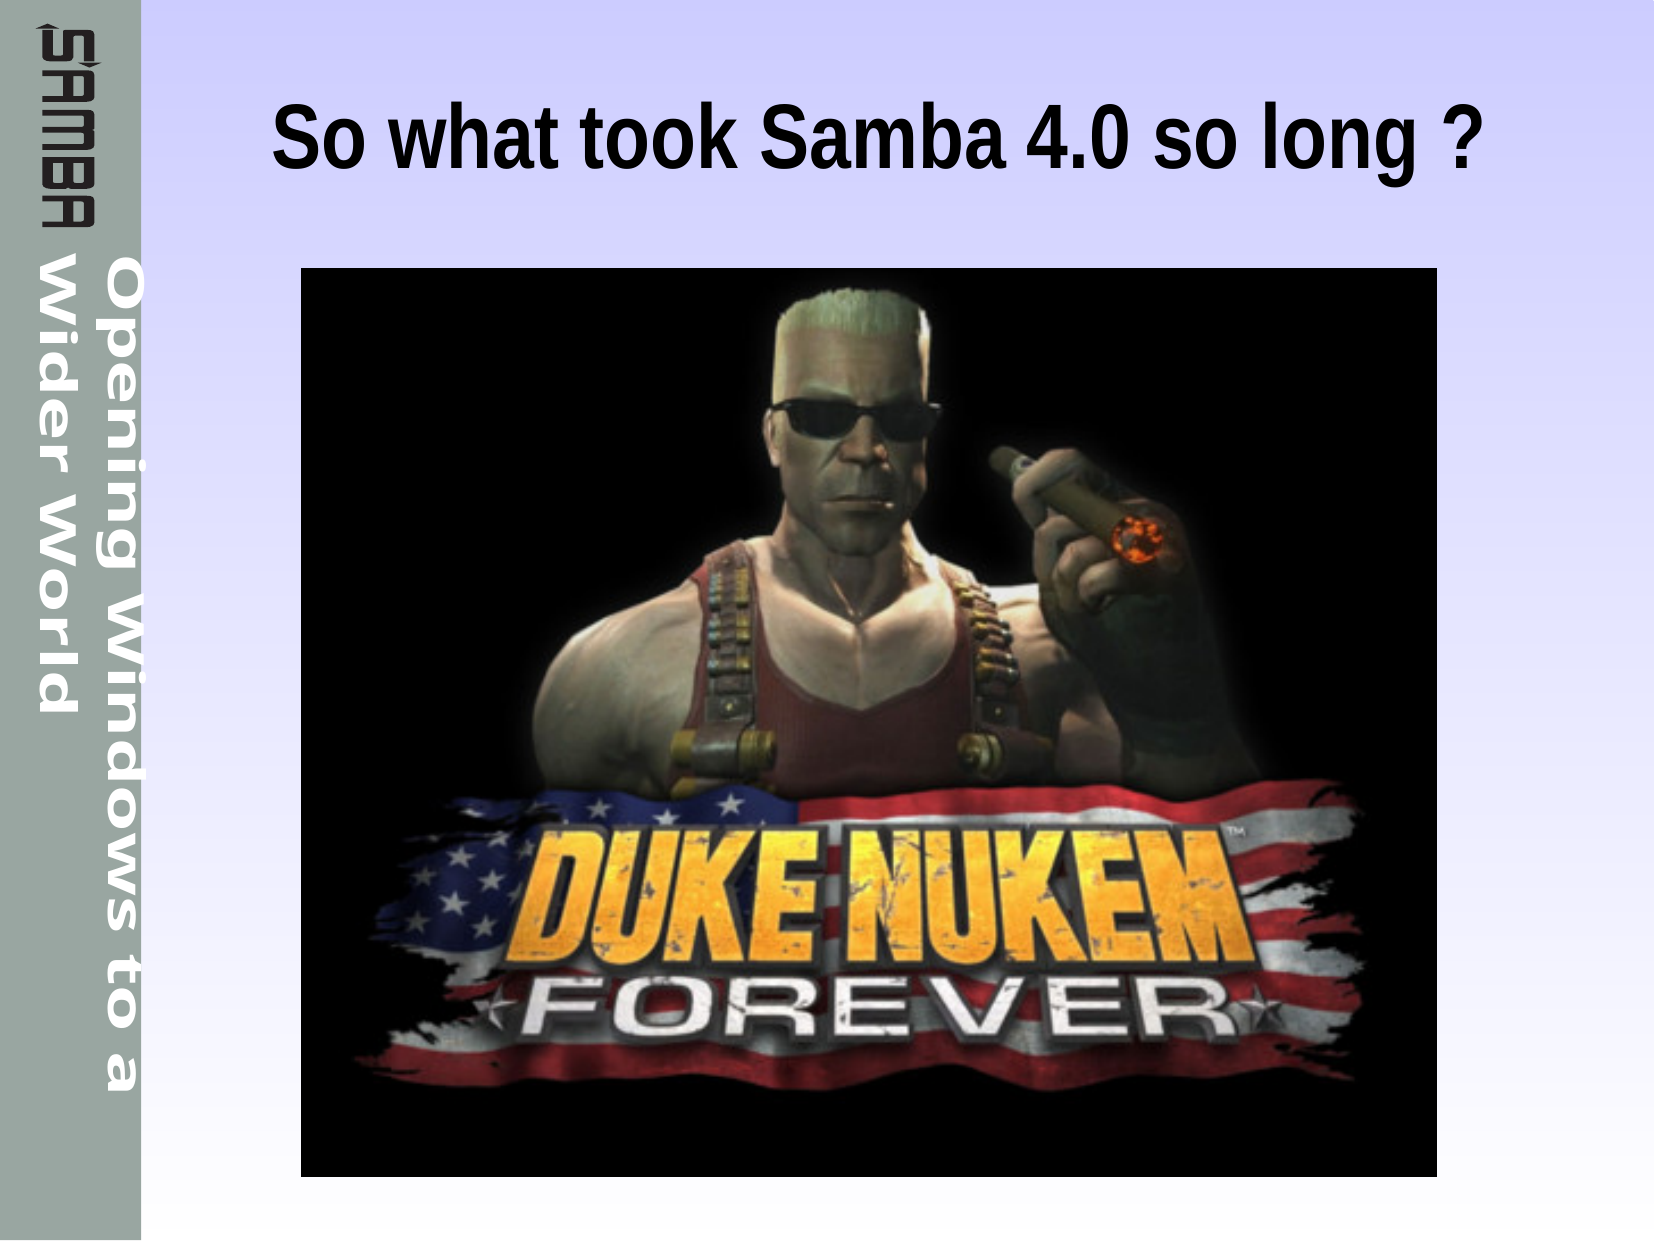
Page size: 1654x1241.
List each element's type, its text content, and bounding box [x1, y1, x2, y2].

title So what took Samba 4.0 so long ? [173, 31, 1586, 239]
picture [301, 268, 1437, 1177]
